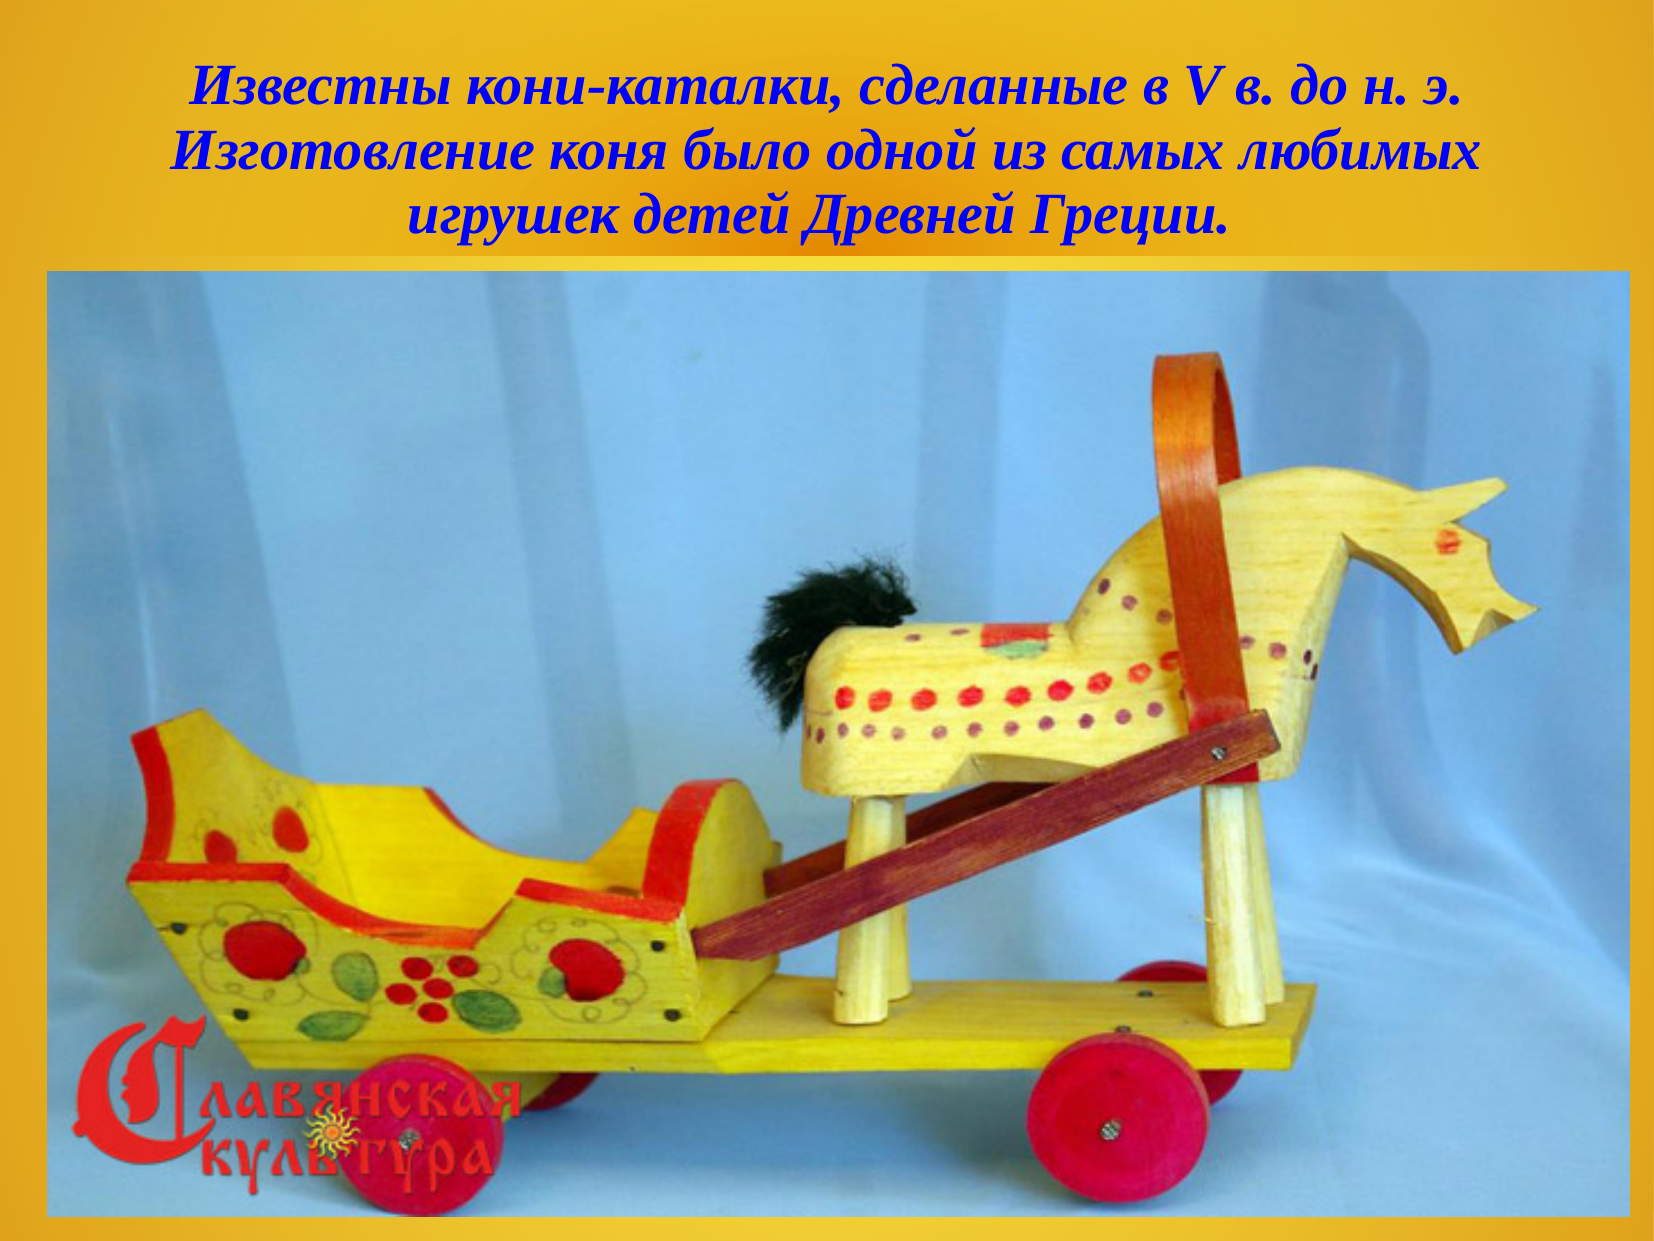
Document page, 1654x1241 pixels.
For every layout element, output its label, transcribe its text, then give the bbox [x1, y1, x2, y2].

picture [47, 271, 1630, 1217]
title Известны кони-каталки, сделанные в V в. до н. э. Изготовление коня было одной из самых любимых игрушек детей Древней Греции. [82, 47, 1571, 252]
